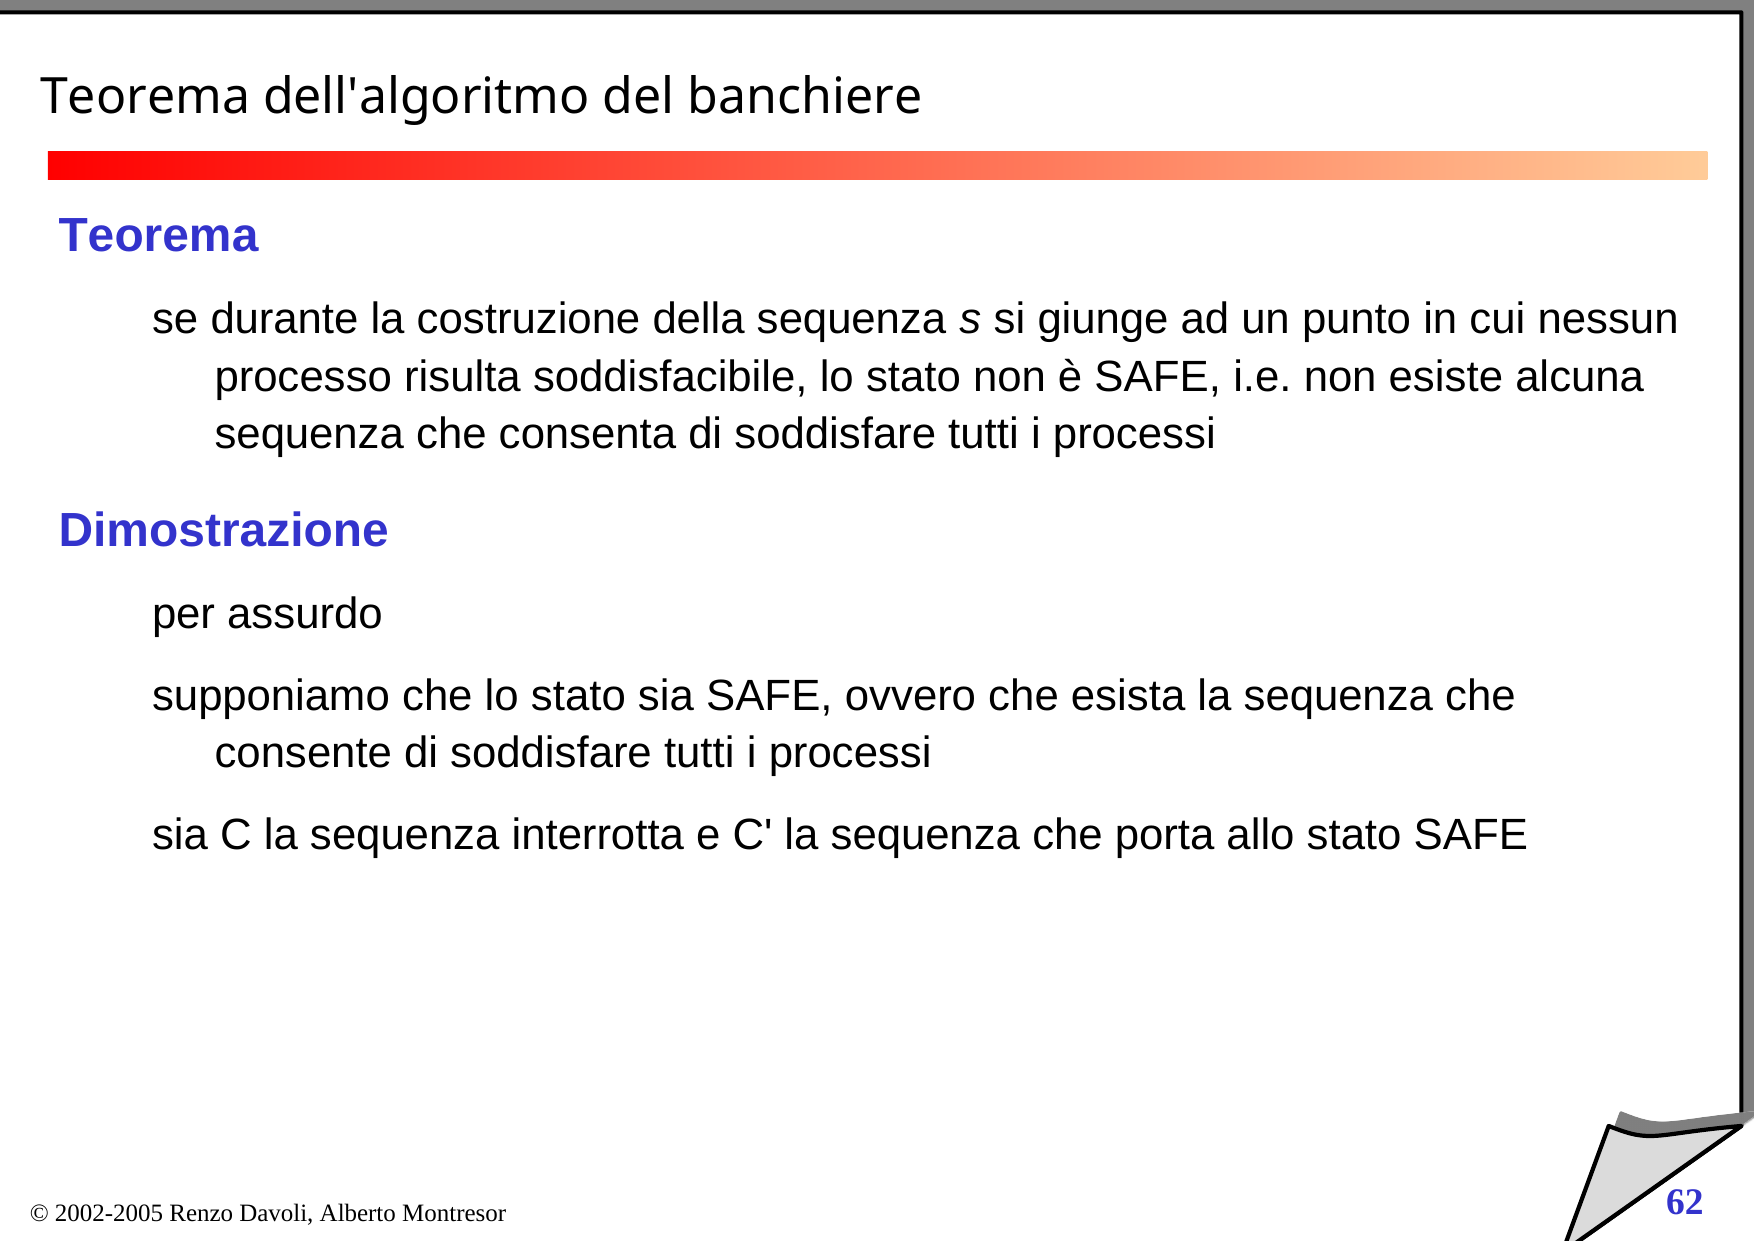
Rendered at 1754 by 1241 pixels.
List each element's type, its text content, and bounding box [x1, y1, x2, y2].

title Teorema dell'algoritmo del banchiere [40, 49, 1714, 144]
list Teorema se durante la costruzione della sequenza s si giunge ad un punto in cui nessun processo risulta soddisfacibile, lo stato non è SAFE, i.e. non esiste alcuna sequenza che consenta di soddisfare tutti i processi Dimostrazione per assurdo supponiamo che lo stato sia SAFE, ovvero che esista la sequenza che consente di soddisfare tutti i processi sia C la sequenza interrotta e C' la sequenza che porta allo stato SAFE [58, 206, 1696, 1050]
text_box q [750, 152, 754, 179]
